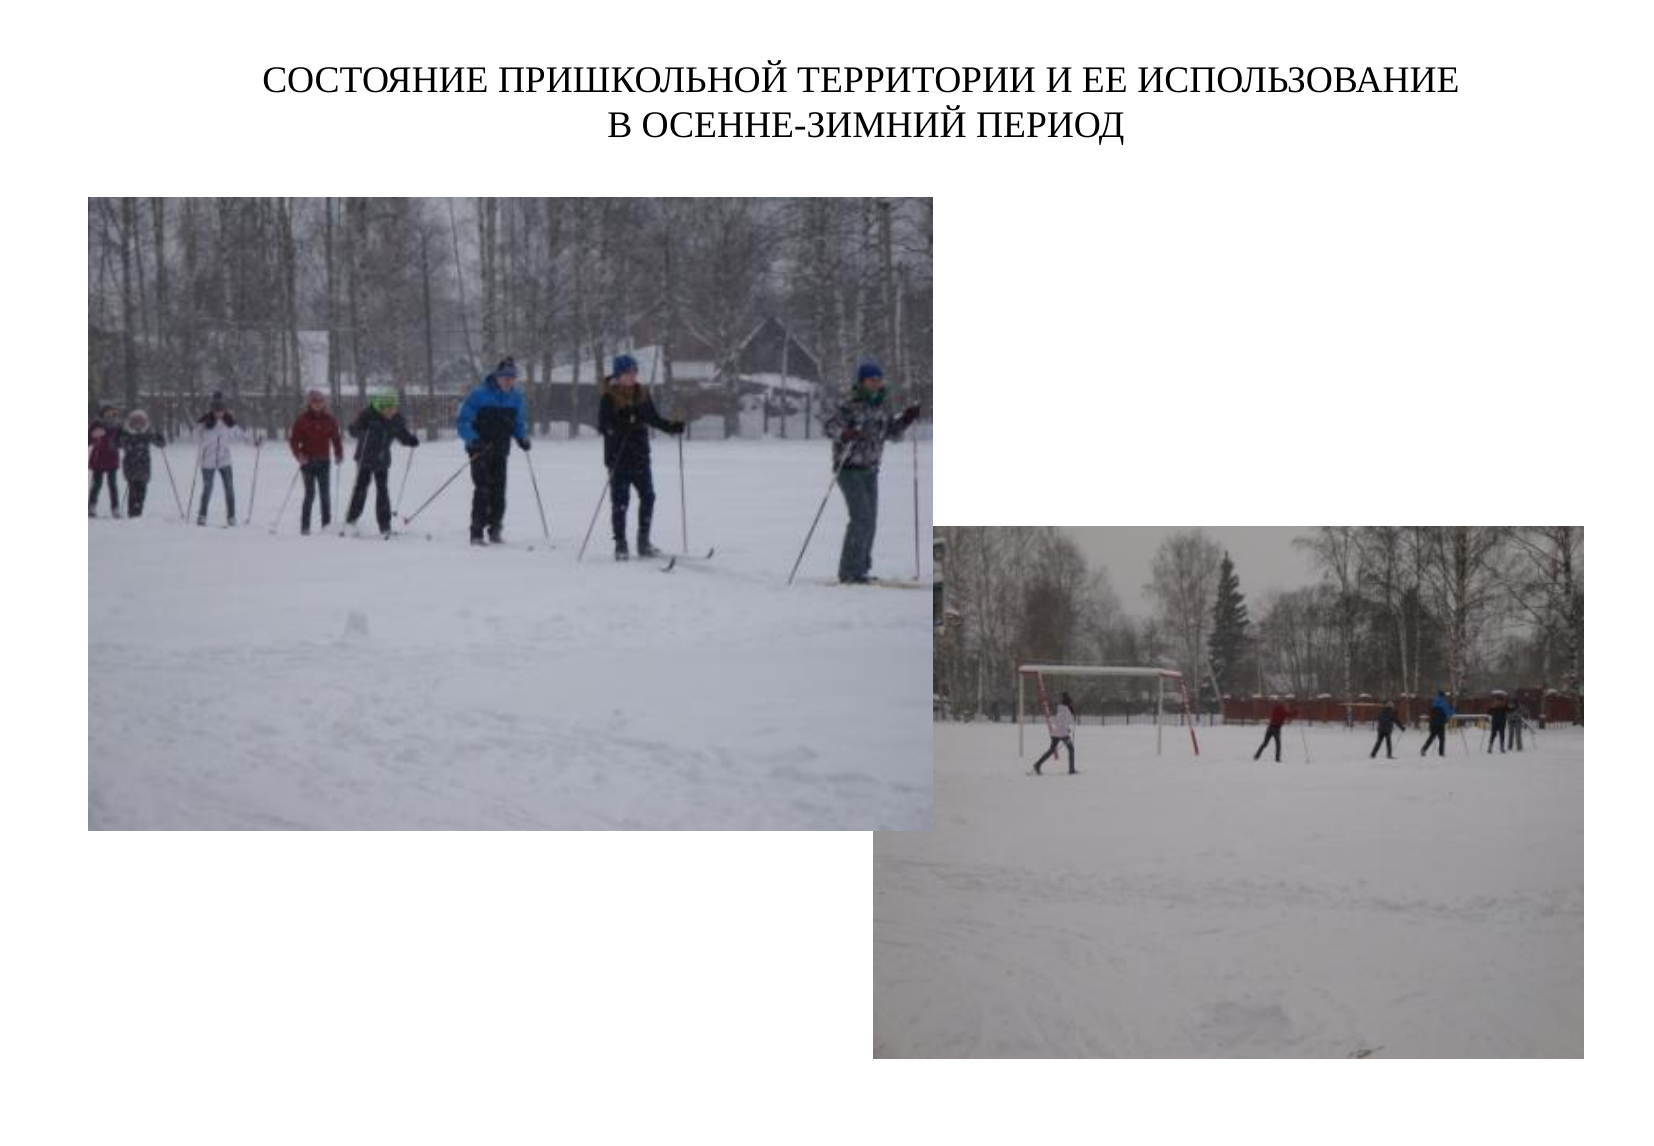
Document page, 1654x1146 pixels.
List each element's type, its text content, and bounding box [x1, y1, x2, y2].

picture [88, 197, 1584, 1059]
text_box СОСТОЯНИЕ ПРИШКОЛЬНОЙ ТЕРРИТОРИИ И ЕЕ ИСПОЛЬЗОВАНИЕ В ОСЕННЕ-ЗИМНИЙ ПЕРИОД [170, 45, 1562, 155]
